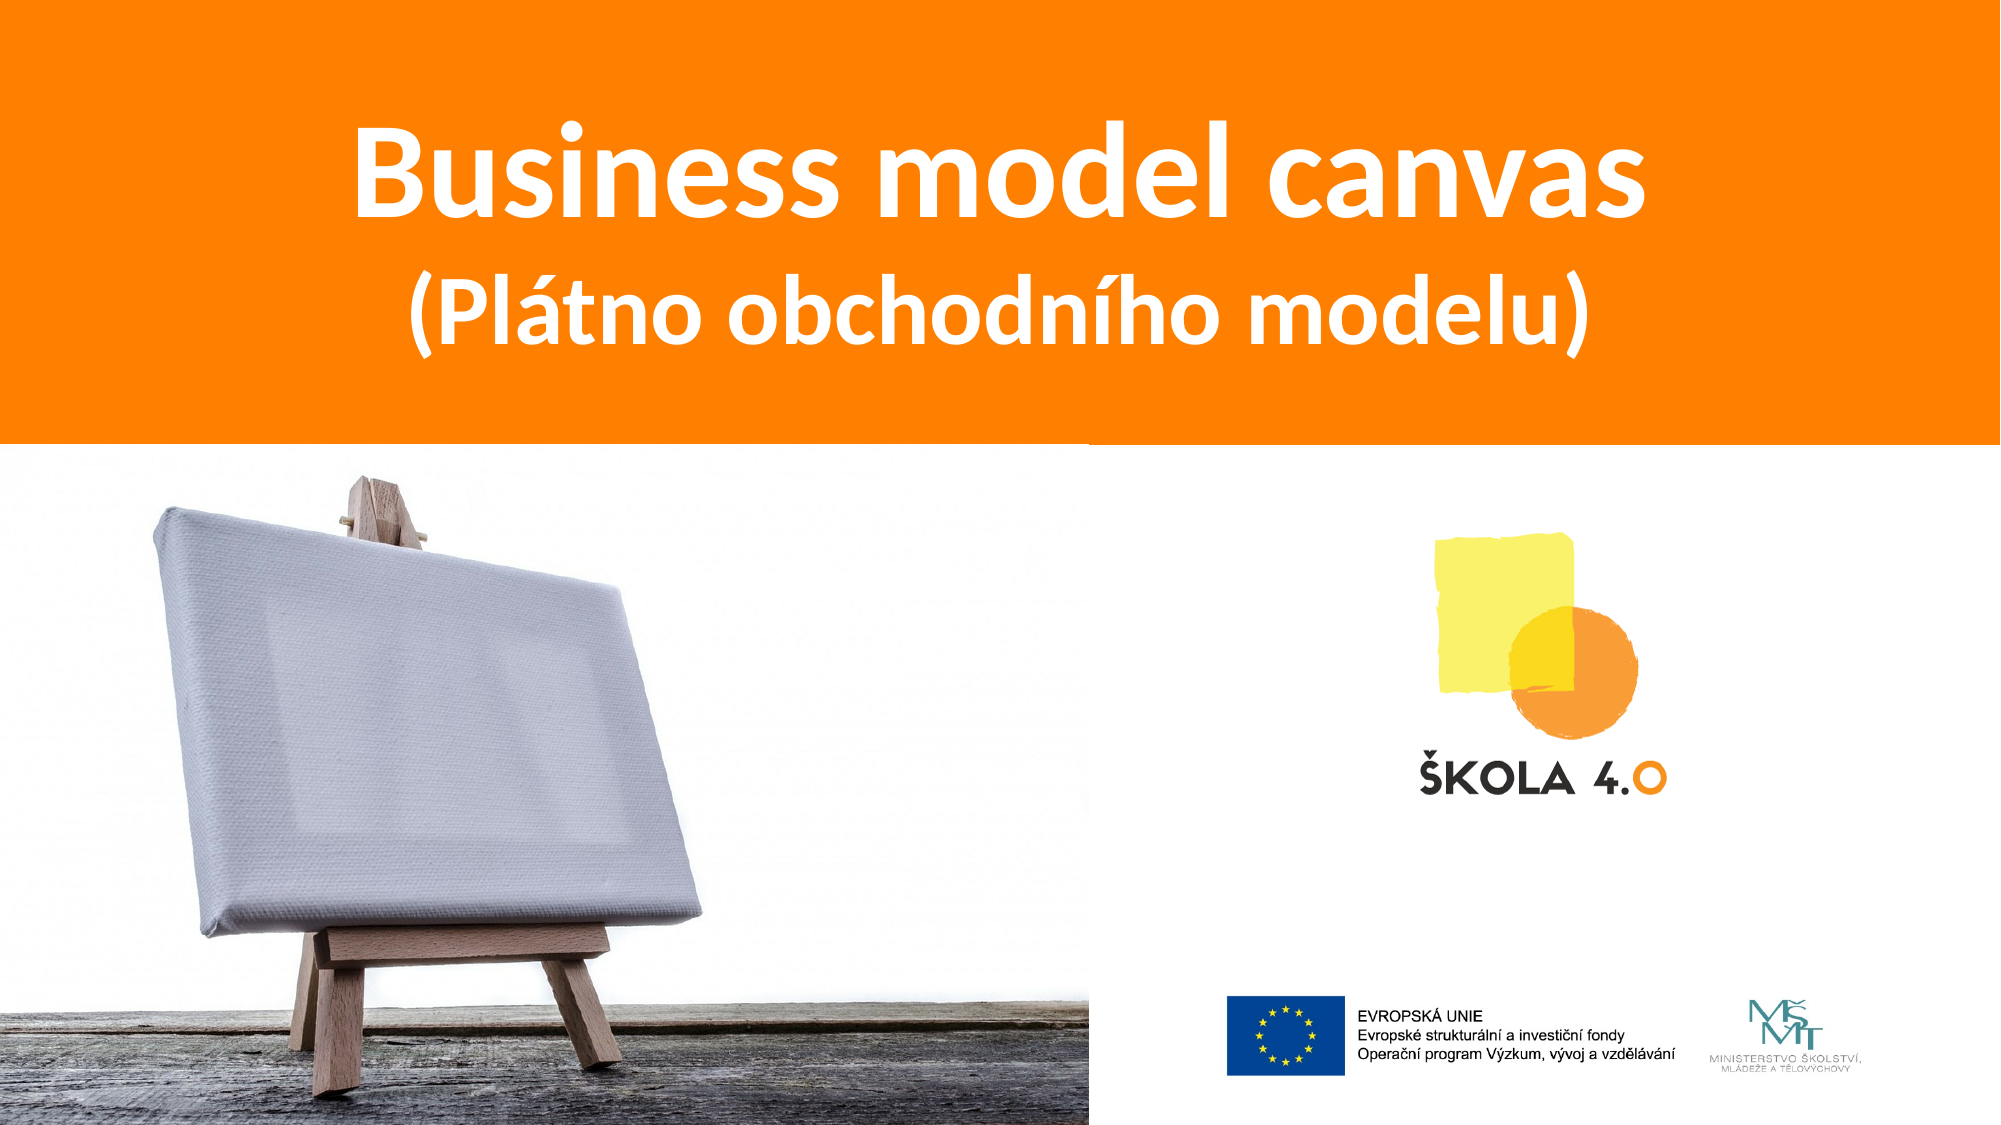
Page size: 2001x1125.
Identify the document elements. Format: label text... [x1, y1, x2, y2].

picture [1187, 956, 1900, 1115]
text_box Business model canvas (Plátno obchodního modelu) [0, 0, 2000, 445]
picture [0, 444, 1089, 1125]
picture [1346, 468, 1741, 859]
